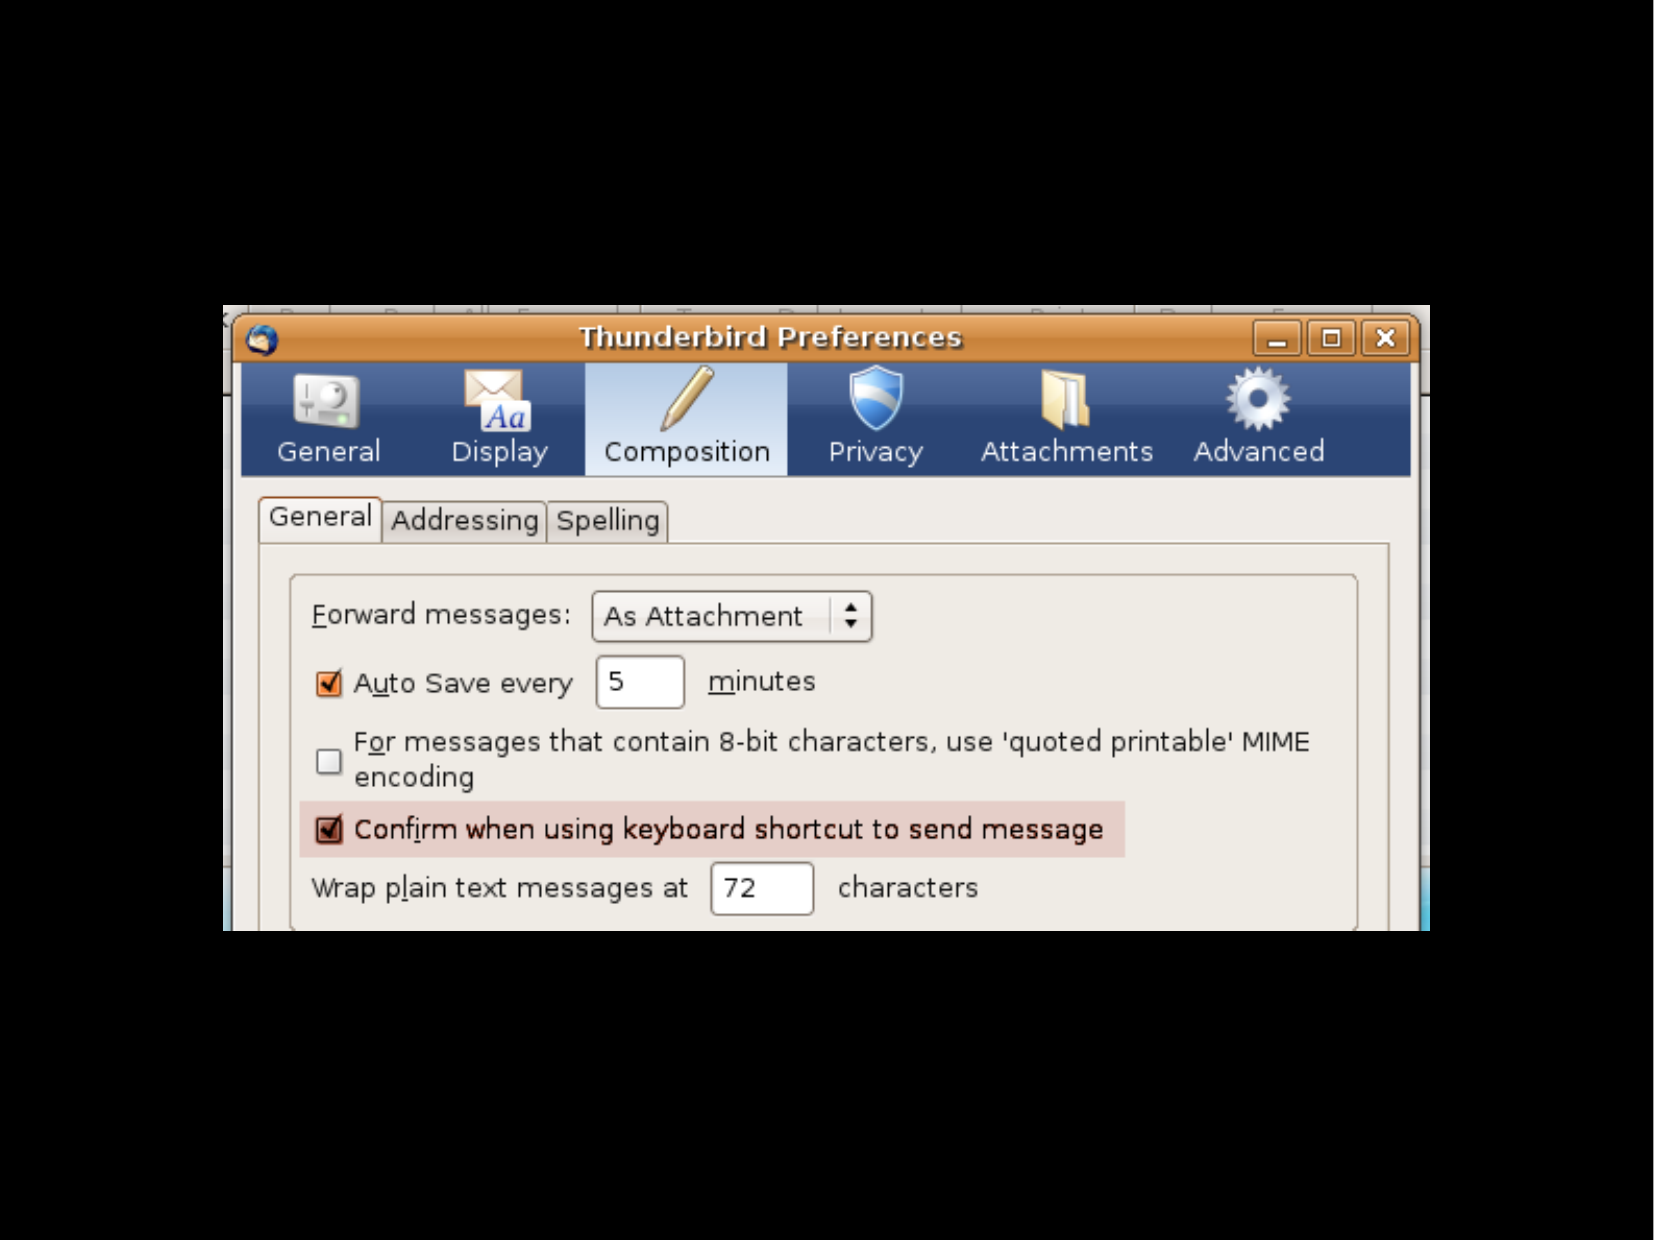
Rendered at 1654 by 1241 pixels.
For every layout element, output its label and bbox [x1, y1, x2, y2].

picture [223, 305, 1430, 931]
